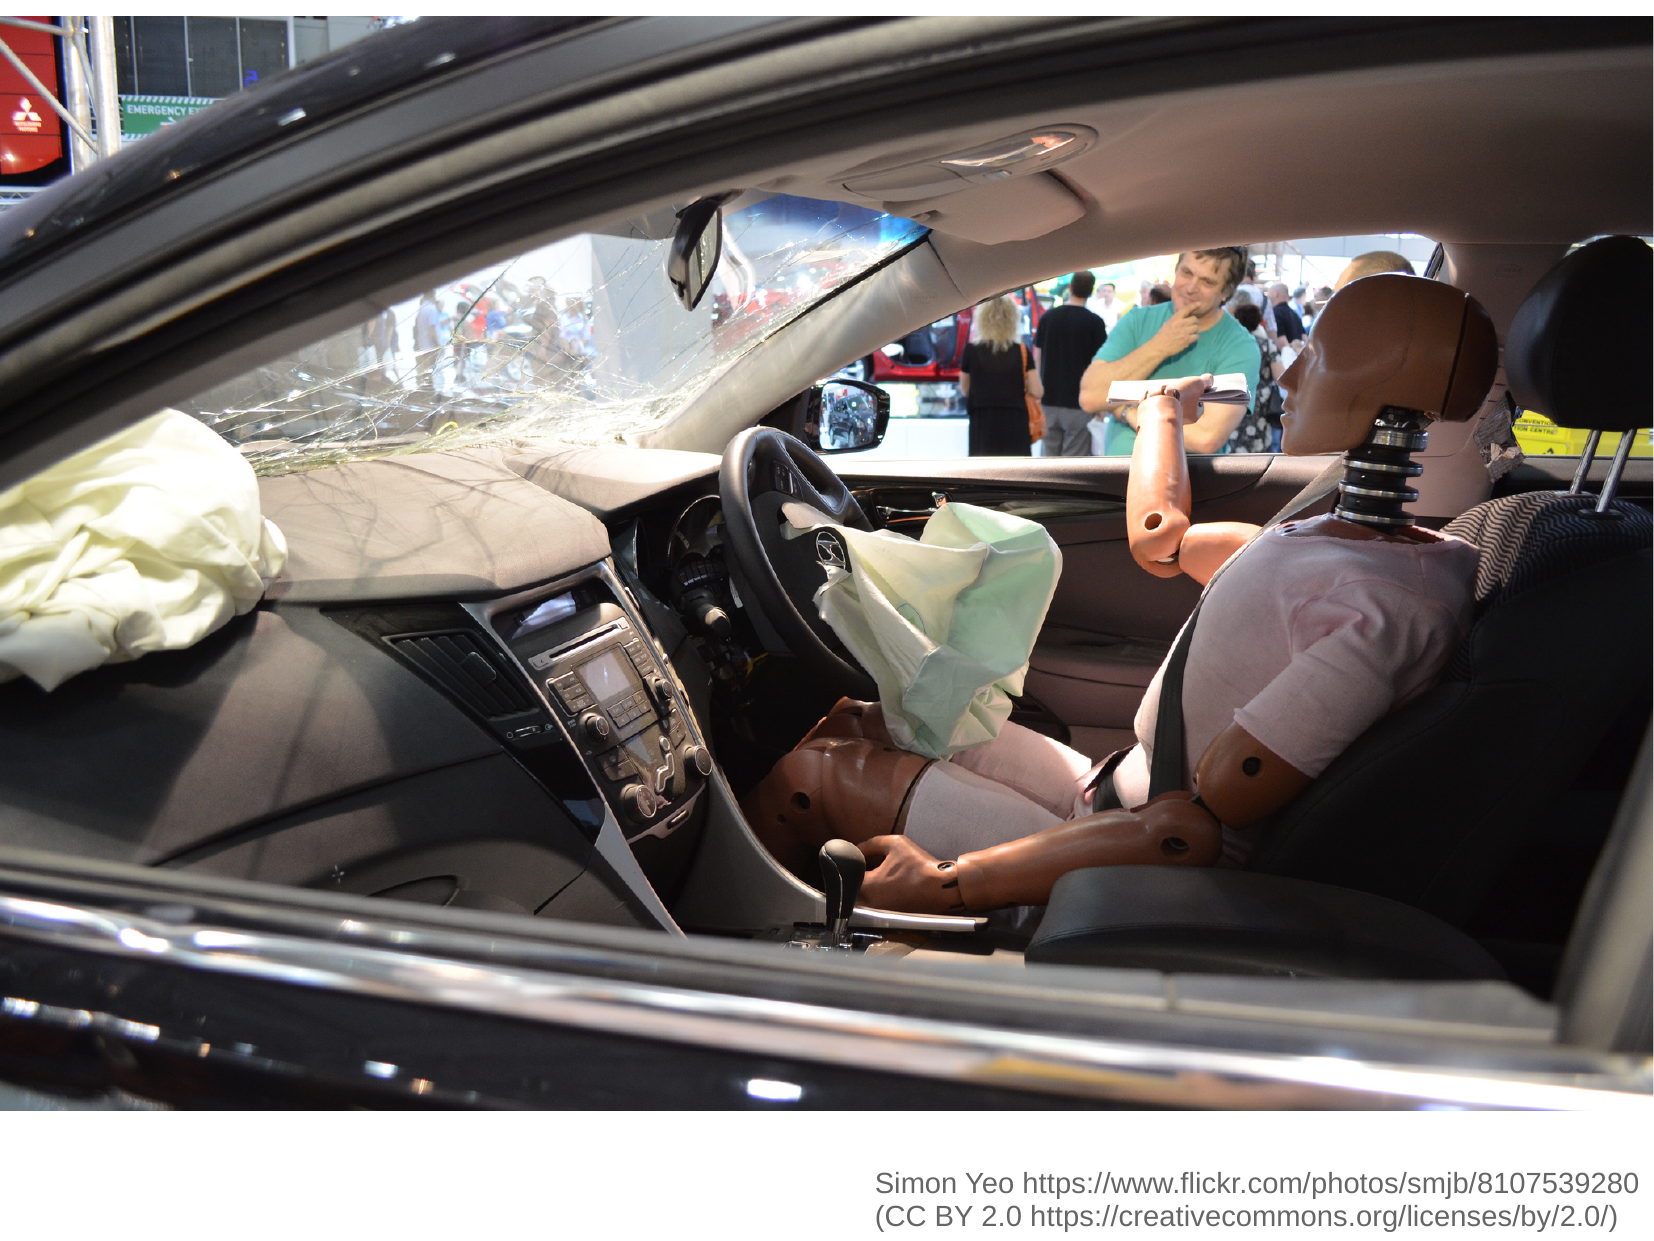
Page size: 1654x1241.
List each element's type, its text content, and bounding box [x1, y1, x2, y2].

text_box Simon Yeo https://www.flickr.com/photos/smjb/8107539280 (CC BY 2.0 https://creativecommons.org/licenses/by/2.0/) [859, 1159, 1654, 1241]
picture [0, 16, 1654, 1111]
